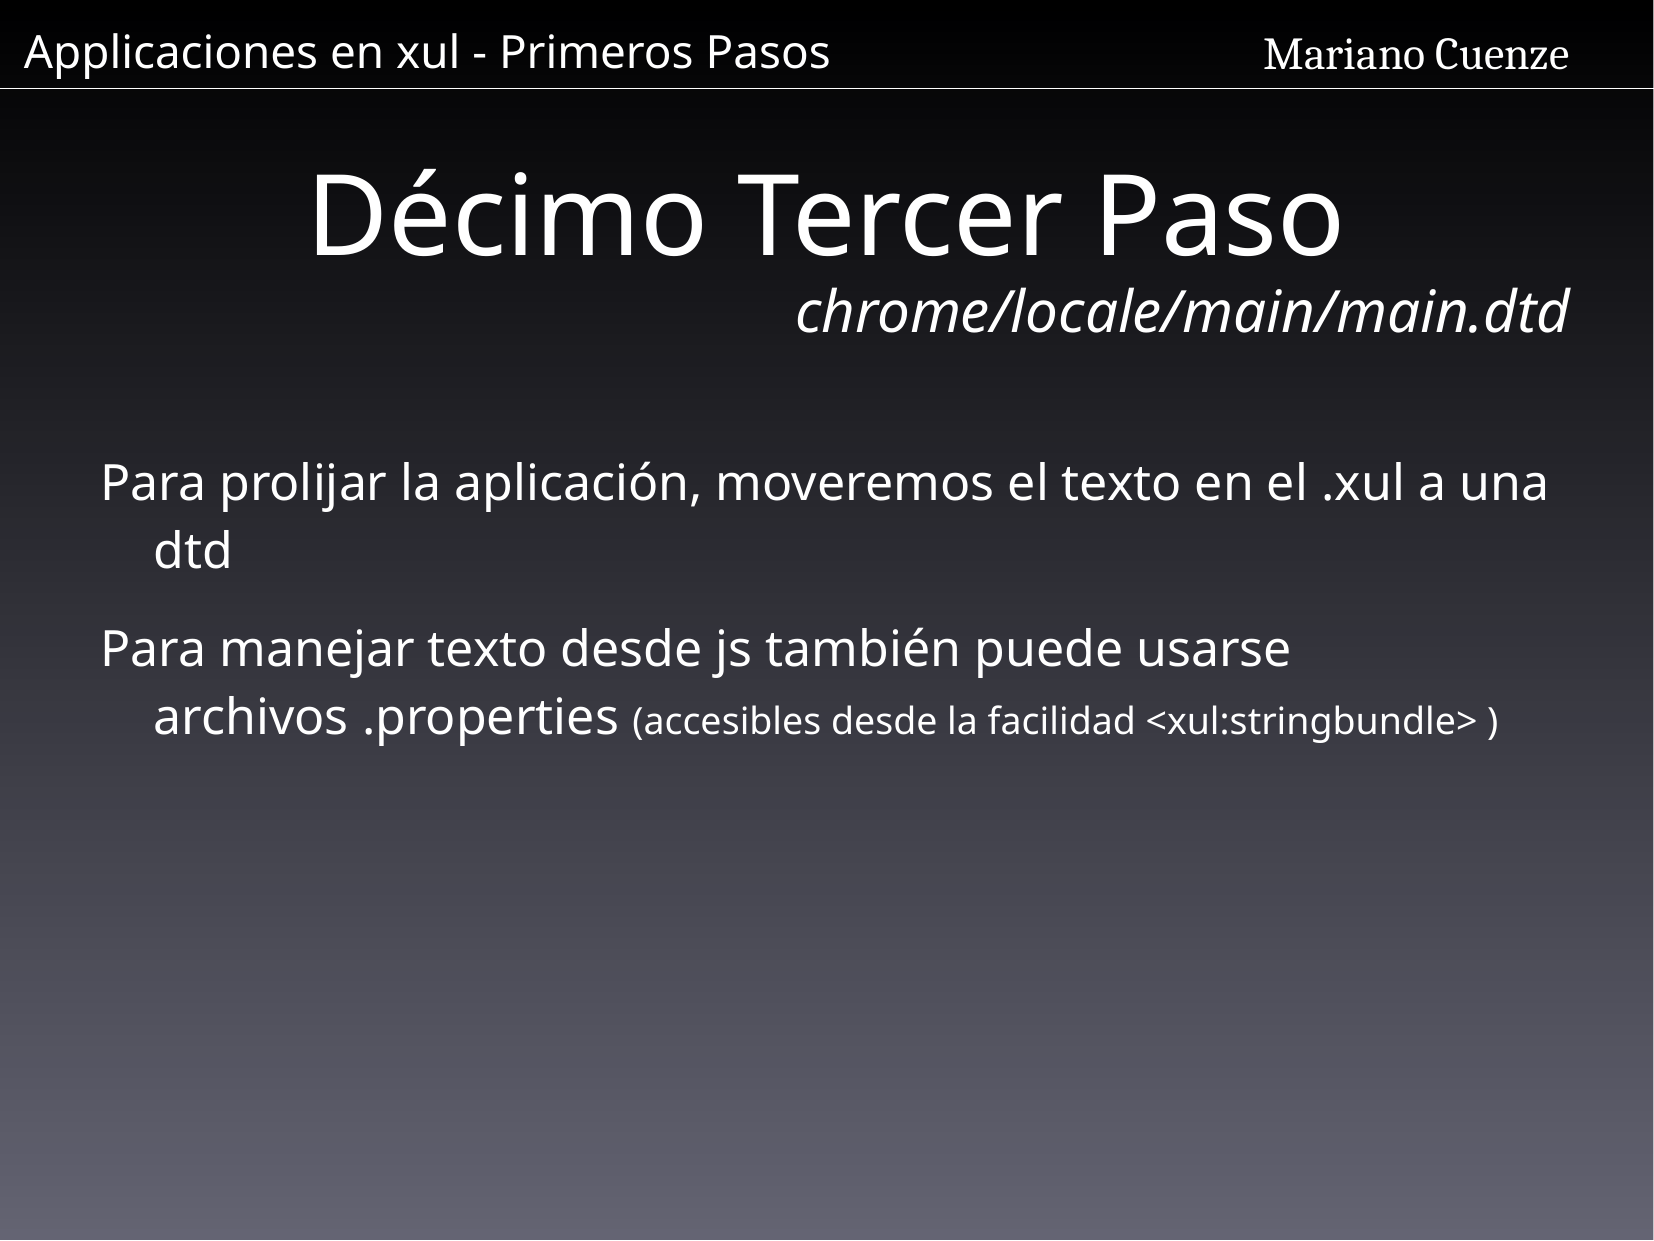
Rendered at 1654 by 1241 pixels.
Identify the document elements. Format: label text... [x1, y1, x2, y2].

text_box Mariano Cuenze [1249, 20, 1648, 88]
title chrome/locale/main/main.dtd [82, 265, 1571, 355]
text_box Applicaciones en xul - Primeros Pasos [9, 11, 899, 80]
list Para prolijar la aplicación, moveremos el texto en el .xul a una dtd Para manejar texto desde js también puede usarse archivos .properties (accesibles desde la facilidad <xul:stringbundle> ) [82, 355, 1571, 1153]
title Décimo Tercer Paso [82, 108, 1571, 265]
